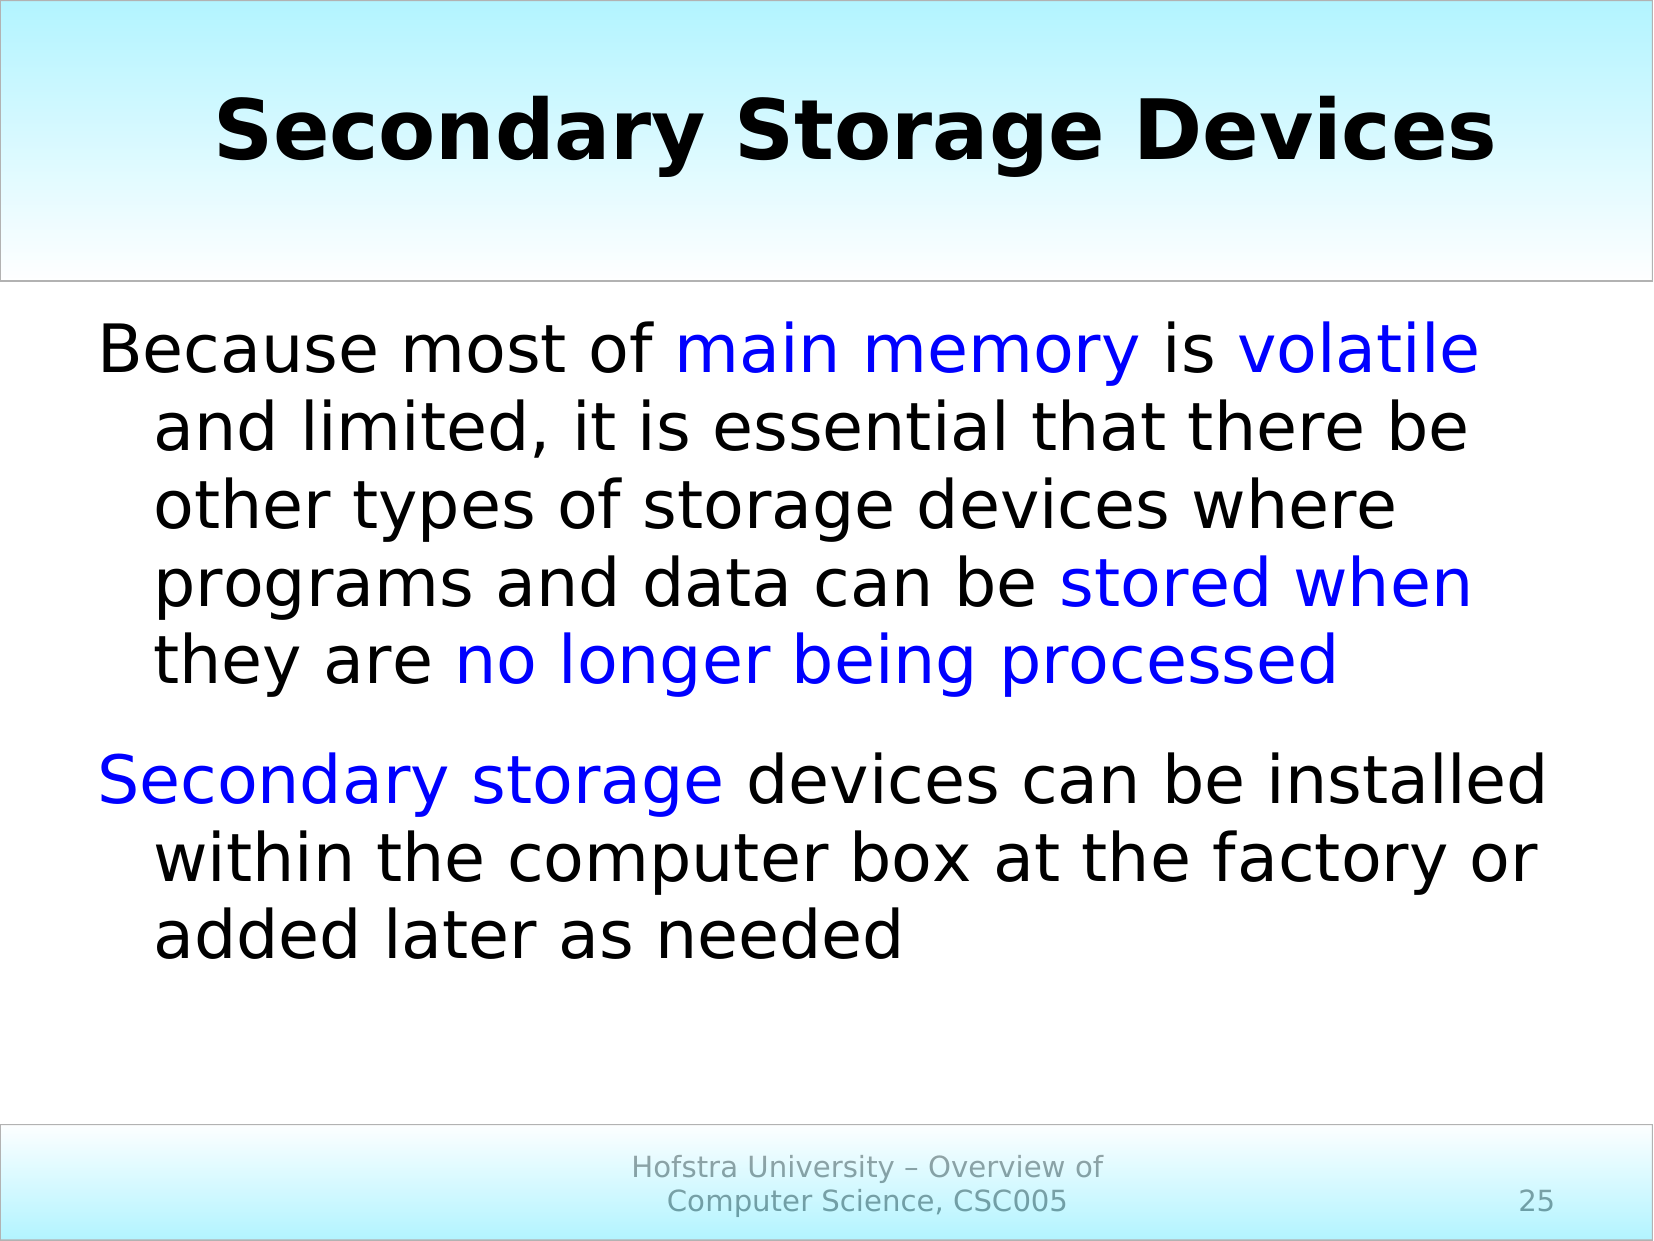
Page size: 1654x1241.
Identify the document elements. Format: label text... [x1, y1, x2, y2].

title Secondary Storage Devices [173, 12, 1538, 250]
list Because most of main memory is volatile and limited, it is essential that there be other types of storage devices where programs and data can be stored when they are no longer being processed Secondary storage devices can be installed within the computer box at the factory or added later as needed [82, 303, 1571, 1160]
